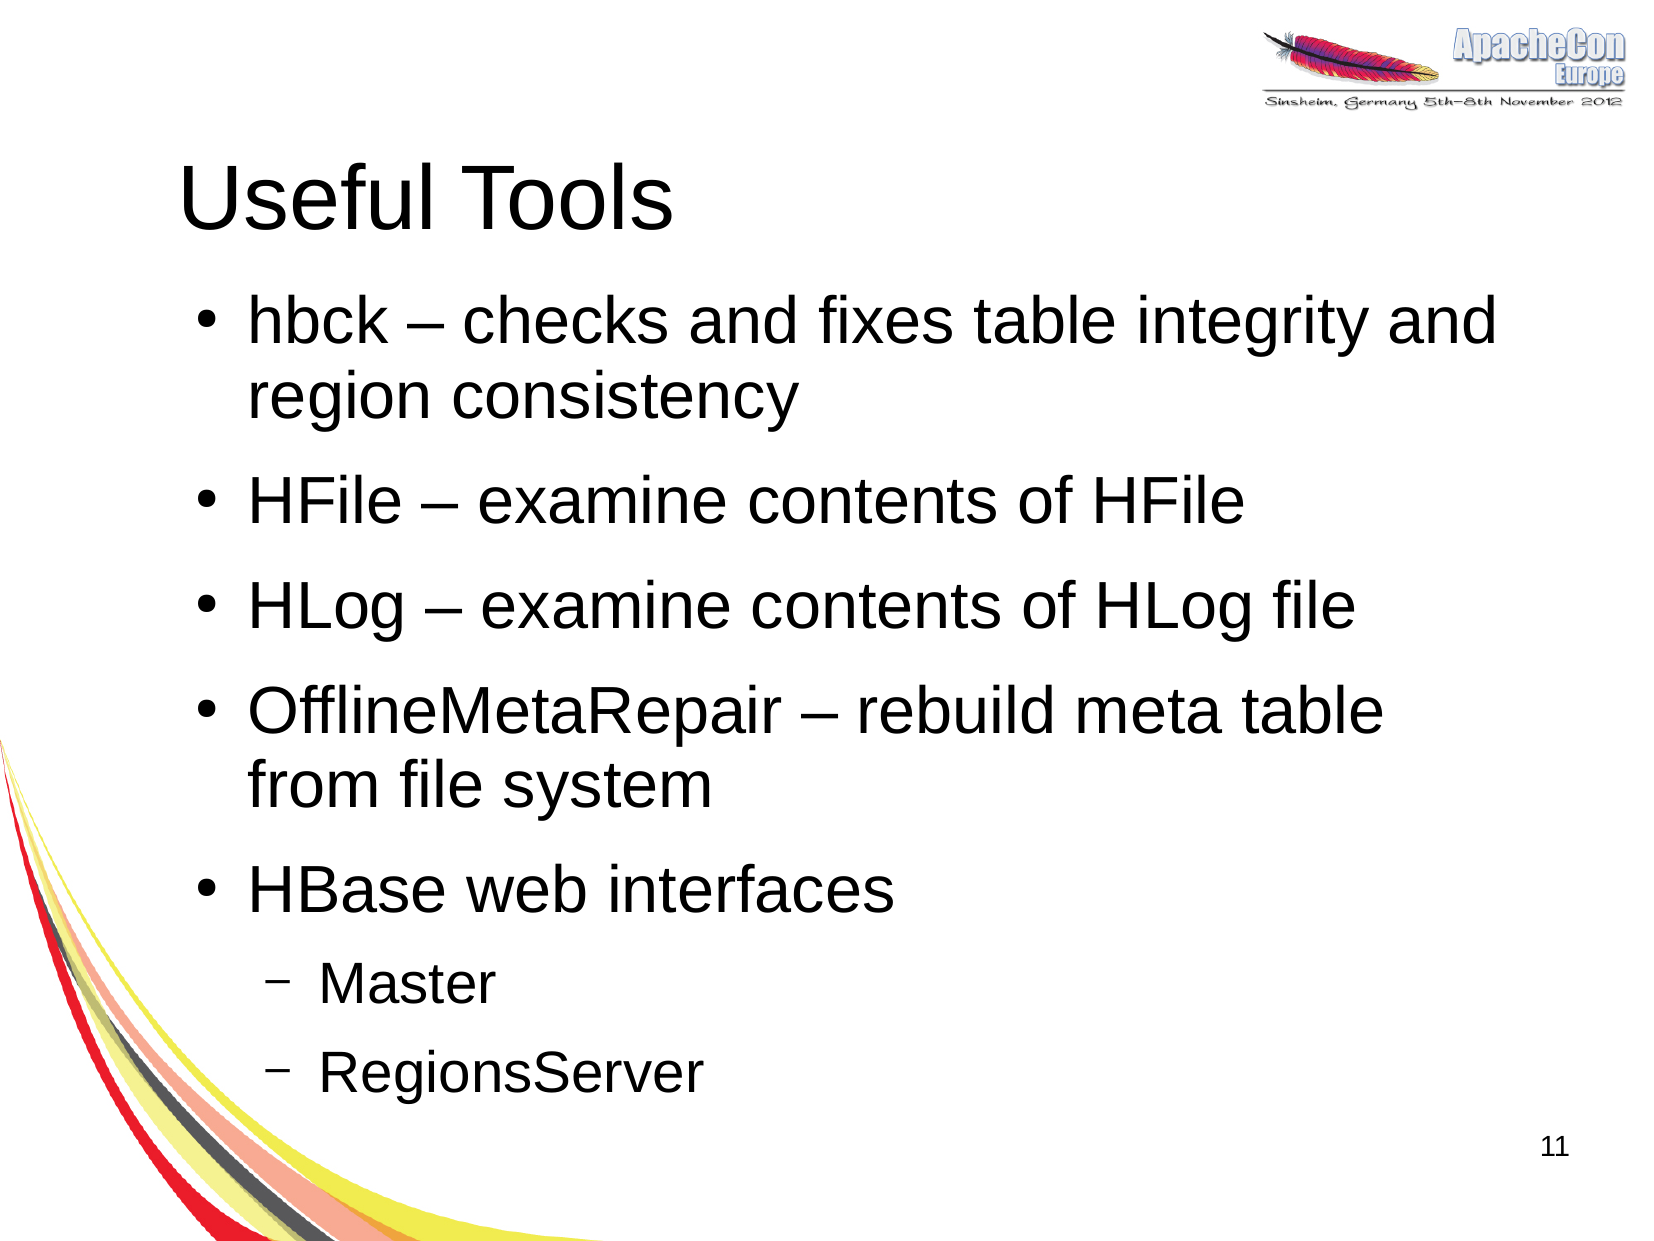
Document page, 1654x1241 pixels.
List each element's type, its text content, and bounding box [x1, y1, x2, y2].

title Useful Tools [177, 141, 1535, 254]
list hbck – checks and fixes table integrity and region consistency HFile – examine contents of HFile HLog – examine contents of HLog file OfflineMetaRepair – rebuild meta table from file system HBase web interfaces Master RegionsServer [177, 283, 1535, 1104]
picture [0, 0, 1653, 1241]
